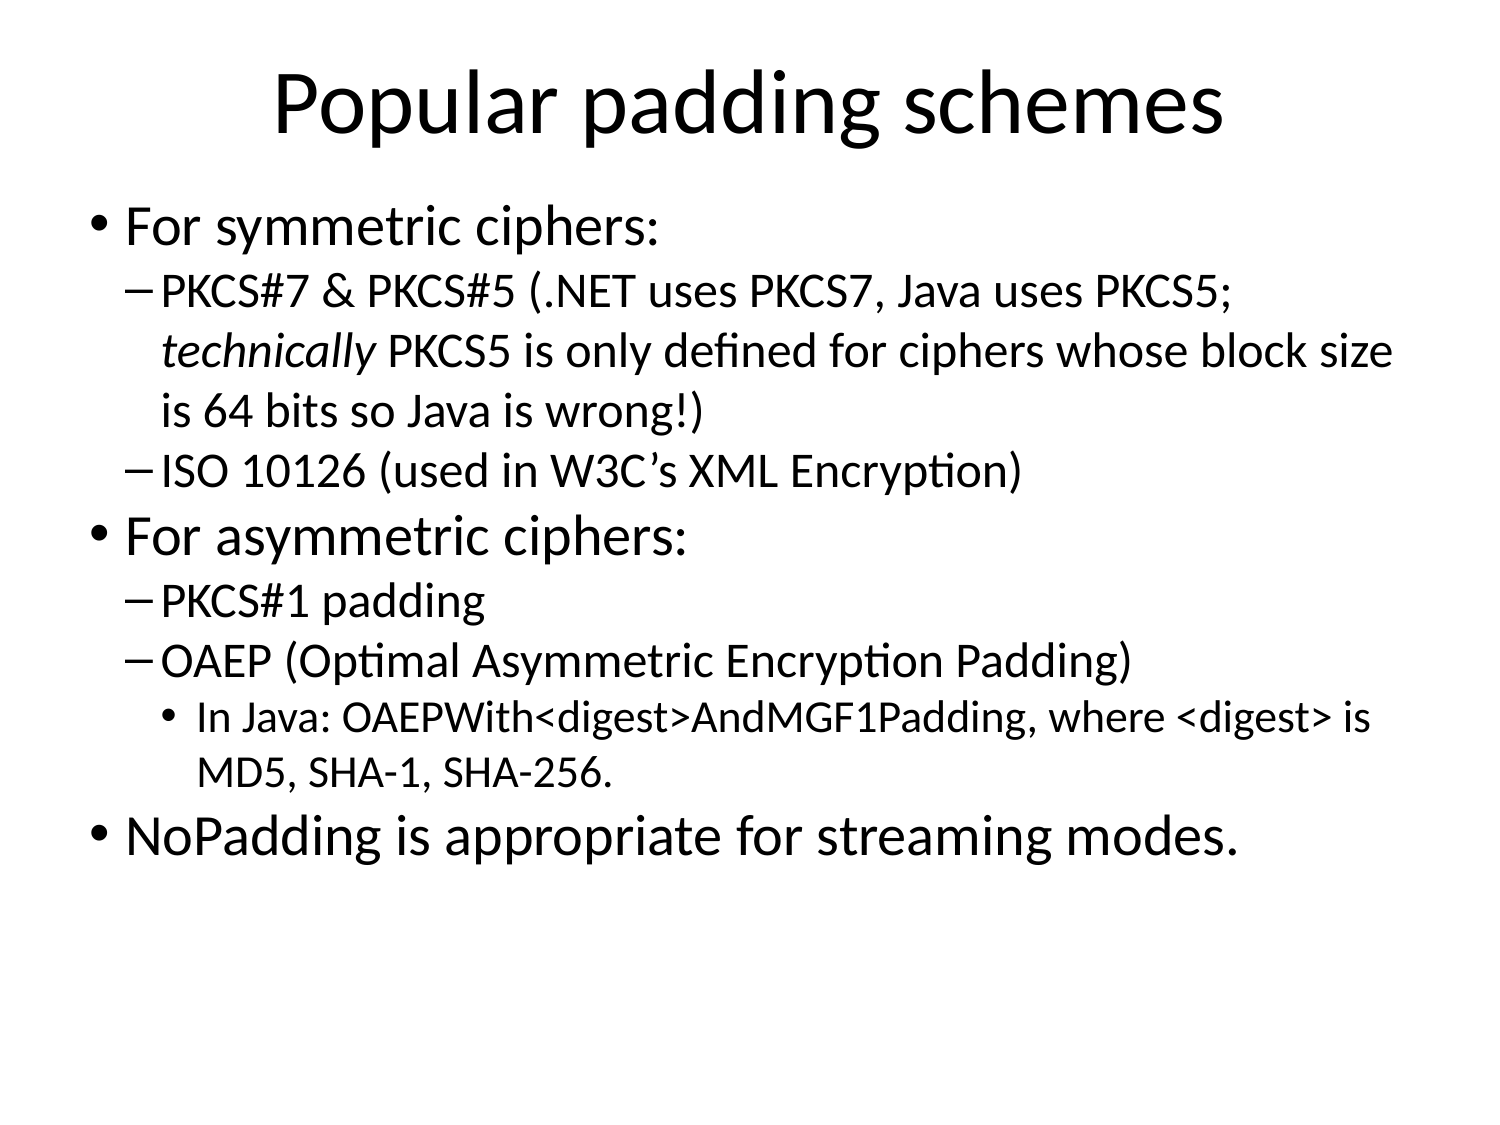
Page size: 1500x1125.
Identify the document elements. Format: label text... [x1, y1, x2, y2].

text_box For symmetric ciphers: PKCS#7 & PKCS#5 (.NET uses PKCS7, Java uses PKCS5; technically PKCS5 is only defined for ciphers whose block size is 64 bits so Java is wrong!) ISO 10126 (used in W3C’s XML Encryption) For asymmetric ciphers: PKCS#1 padding OAEP (Optimal Asymmetric Encryption Padding) In Java: OAEPWith<digest>AndMGF1Padding, where <digest> is MD5, SHA-1, SHA-256. NoPadding is appropriate for streaming modes. [75, 179, 1425, 923]
text_box Popular padding schemes [75, 3, 1425, 179]
